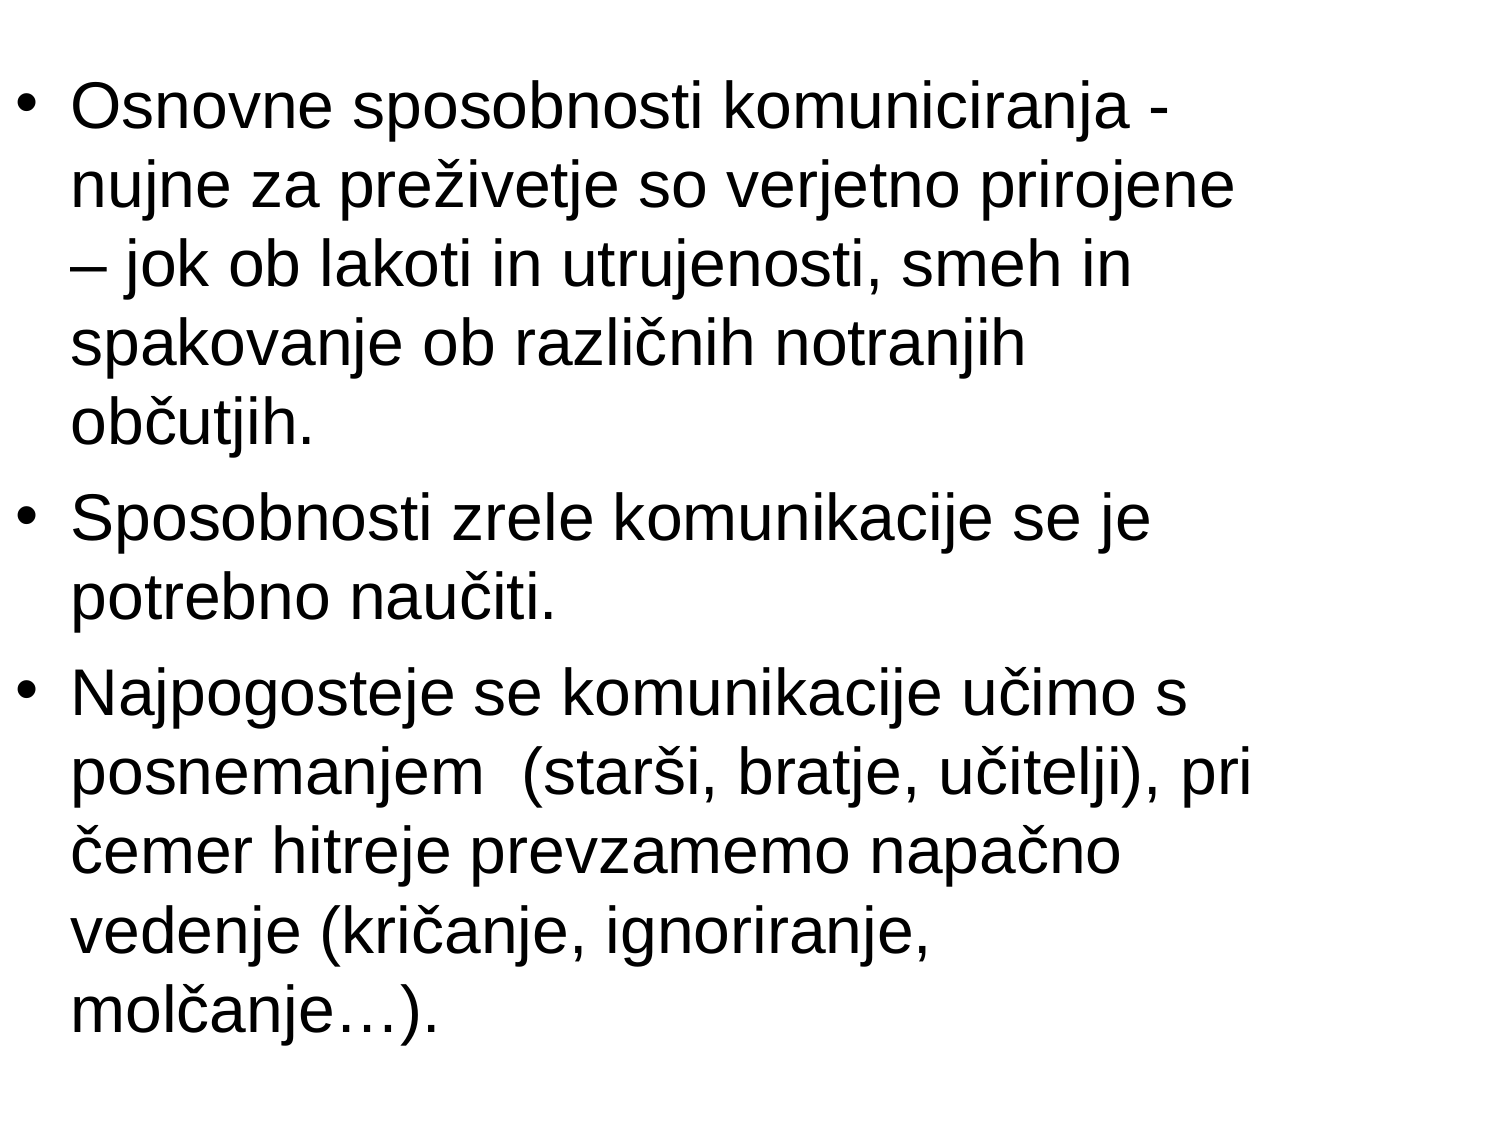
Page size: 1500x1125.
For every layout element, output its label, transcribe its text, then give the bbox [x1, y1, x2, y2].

list Osnovne sposobnosti komuniciranja - nujne za preživetje so verjetno prirojene – jok ob lakoti in utrujenosti, smeh in spakovanje ob različnih notranjih občutjih. Sposobnosti zrele komunikacije se je potrebno naučiti. Najpogosteje se komunikacije učimo s posnemanjem (starši, bratje, učitelji), pri čemer hitreje prevzamemo napačno vedenje (kričanje, ignoriranje, molčanje…). [0, 54, 1276, 1063]
title [75, 45, 1426, 233]
